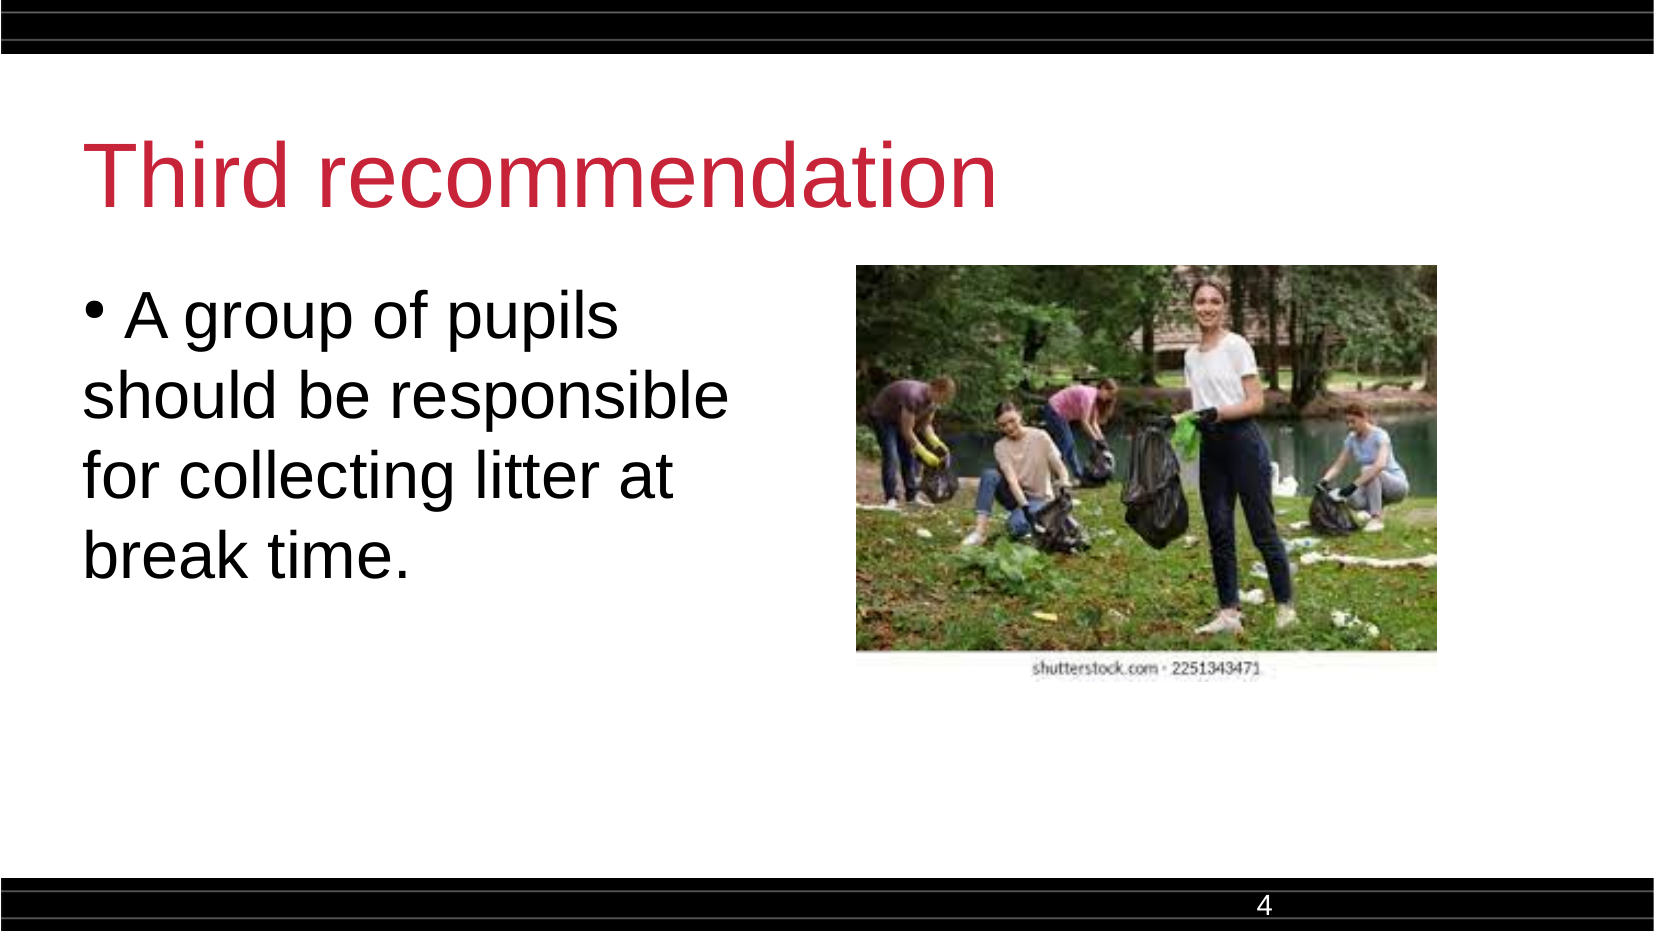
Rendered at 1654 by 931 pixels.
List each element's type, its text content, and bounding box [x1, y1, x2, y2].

title Third recommendation [82, 92, 1571, 249]
list A group of pupils should be responsible for collecting litter at break time. [82, 271, 768, 851]
picture [856, 265, 1437, 682]
